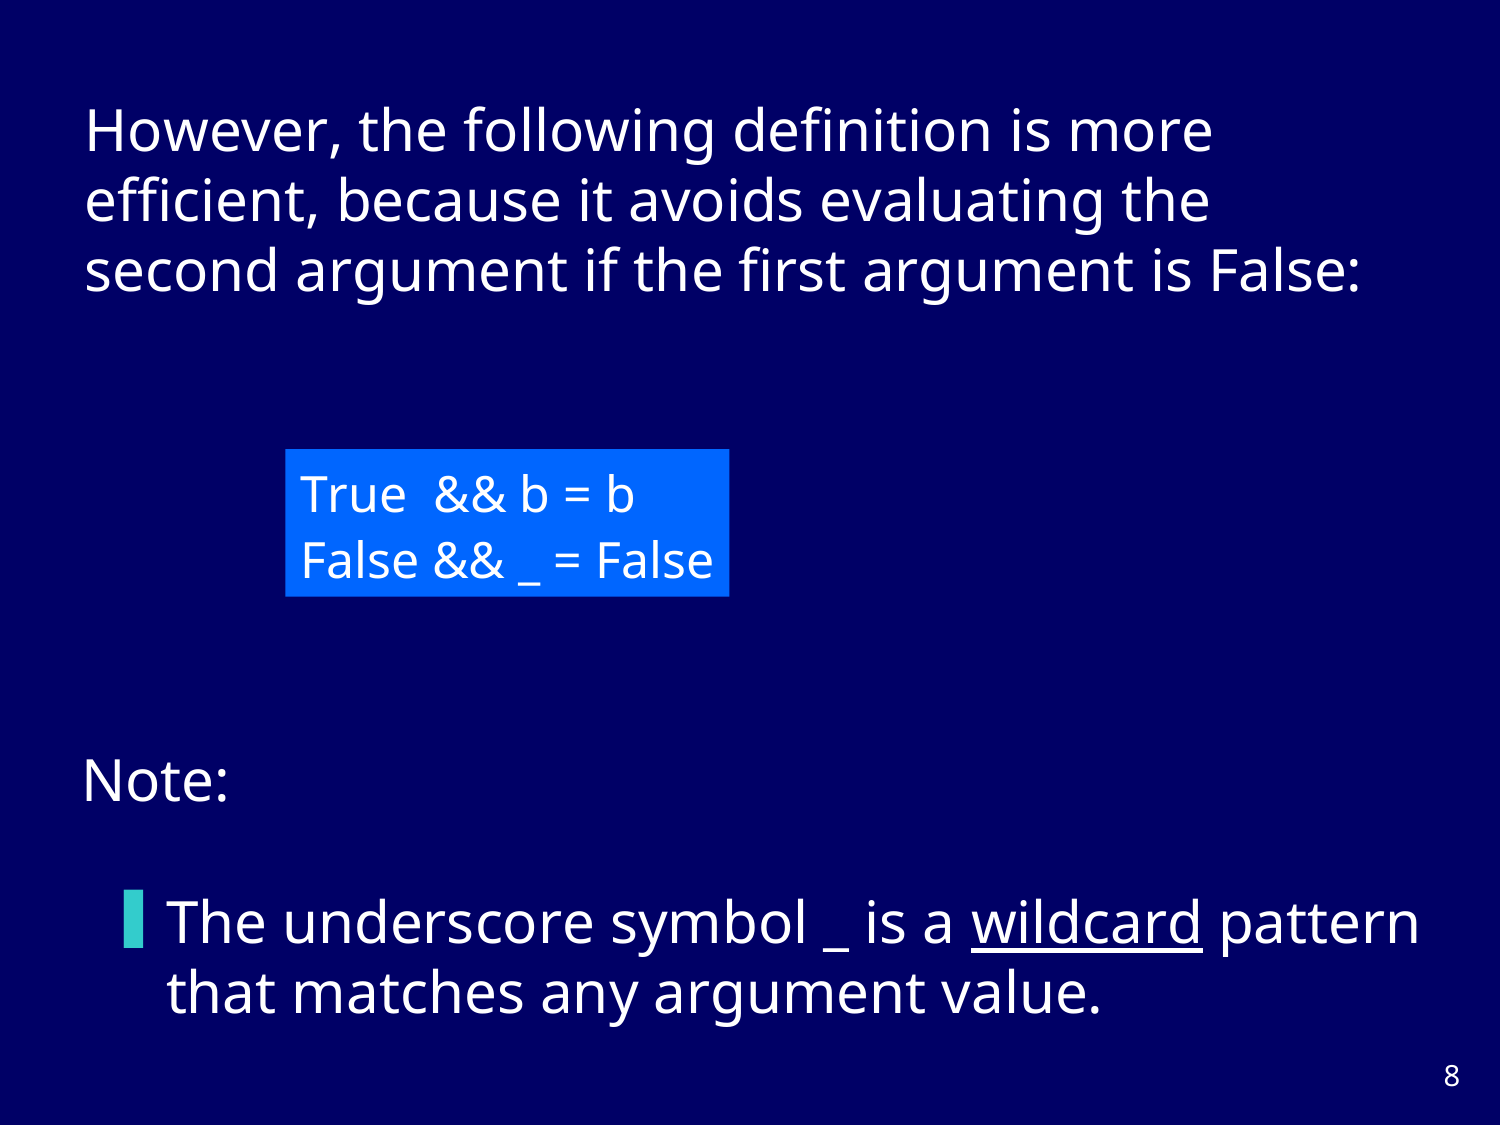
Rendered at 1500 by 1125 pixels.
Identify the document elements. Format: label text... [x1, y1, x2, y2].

text_box True && b = b False && _ = False [285, 449, 730, 597]
text_box The underscore symbol _ is a wildcard pattern that matches any argument value. [95, 877, 1439, 1051]
text_box However, the following definition is more efficient, because it avoids evaluating the second argument if the first argument is False: [69, 85, 1431, 311]
text_box Note: [66, 735, 246, 822]
text_box <number> [1374, 1049, 1476, 1101]
